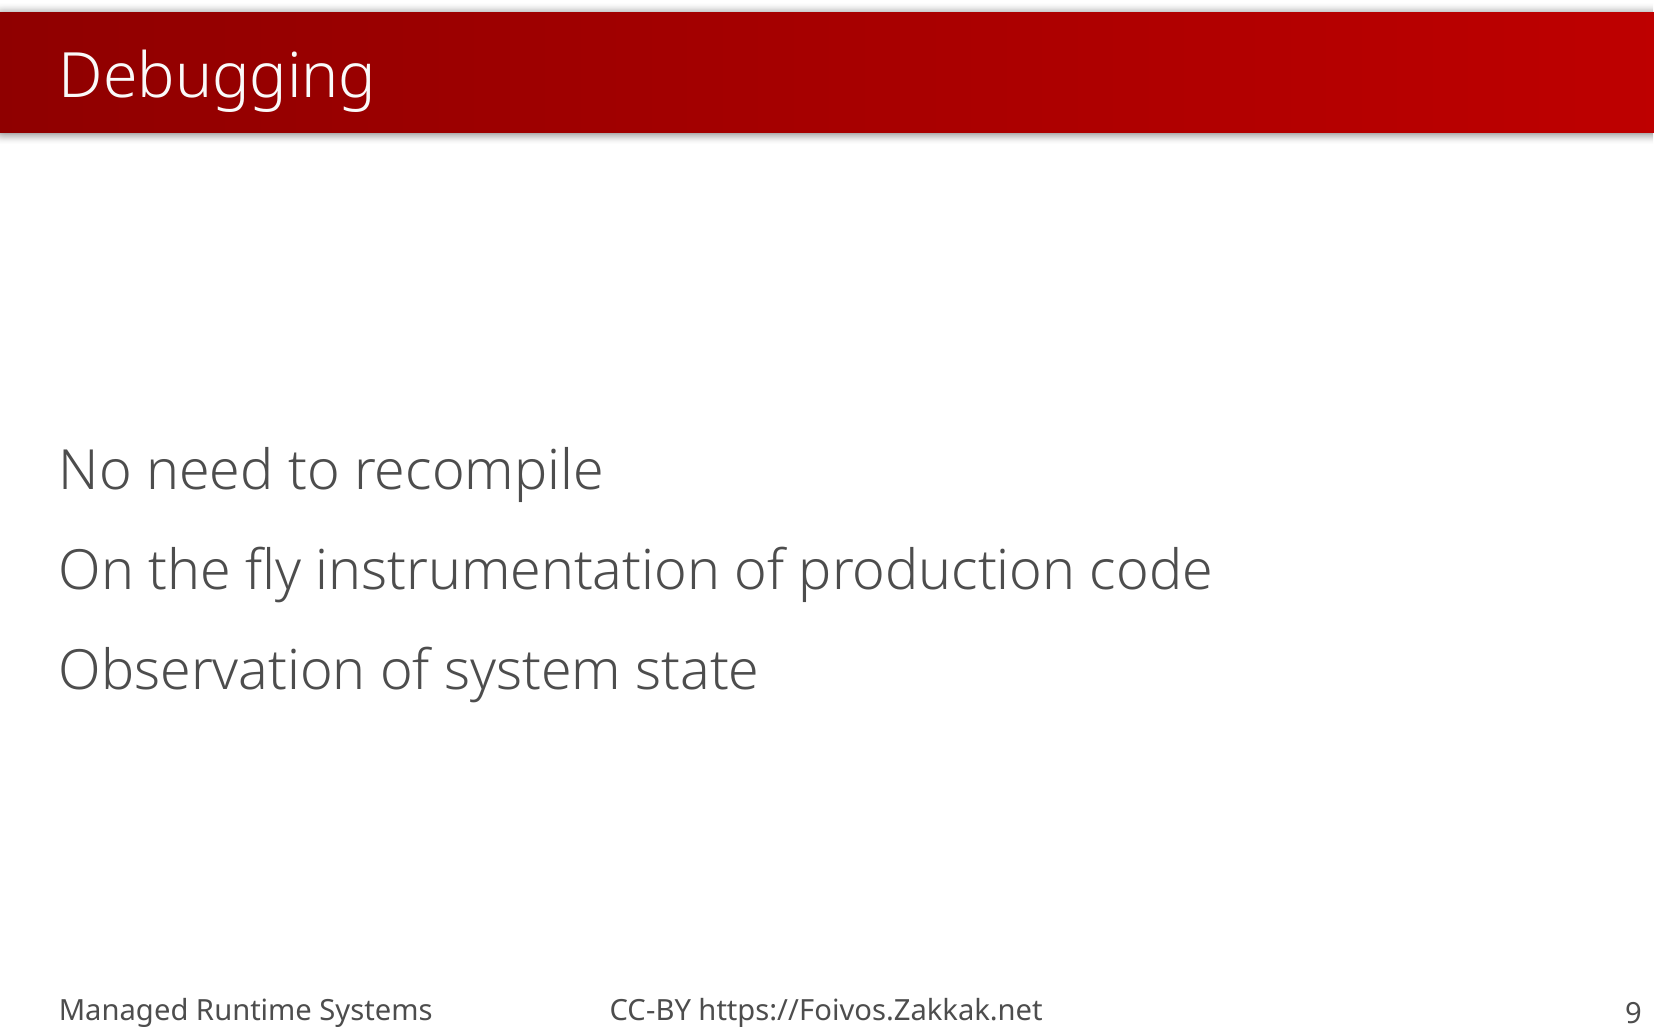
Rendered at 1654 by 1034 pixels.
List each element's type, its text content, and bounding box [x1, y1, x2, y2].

title Debugging [58, 0, 1531, 177]
list No need to recompile On the fly instrumentation of production code Observation of system state [58, 177, 1594, 960]
